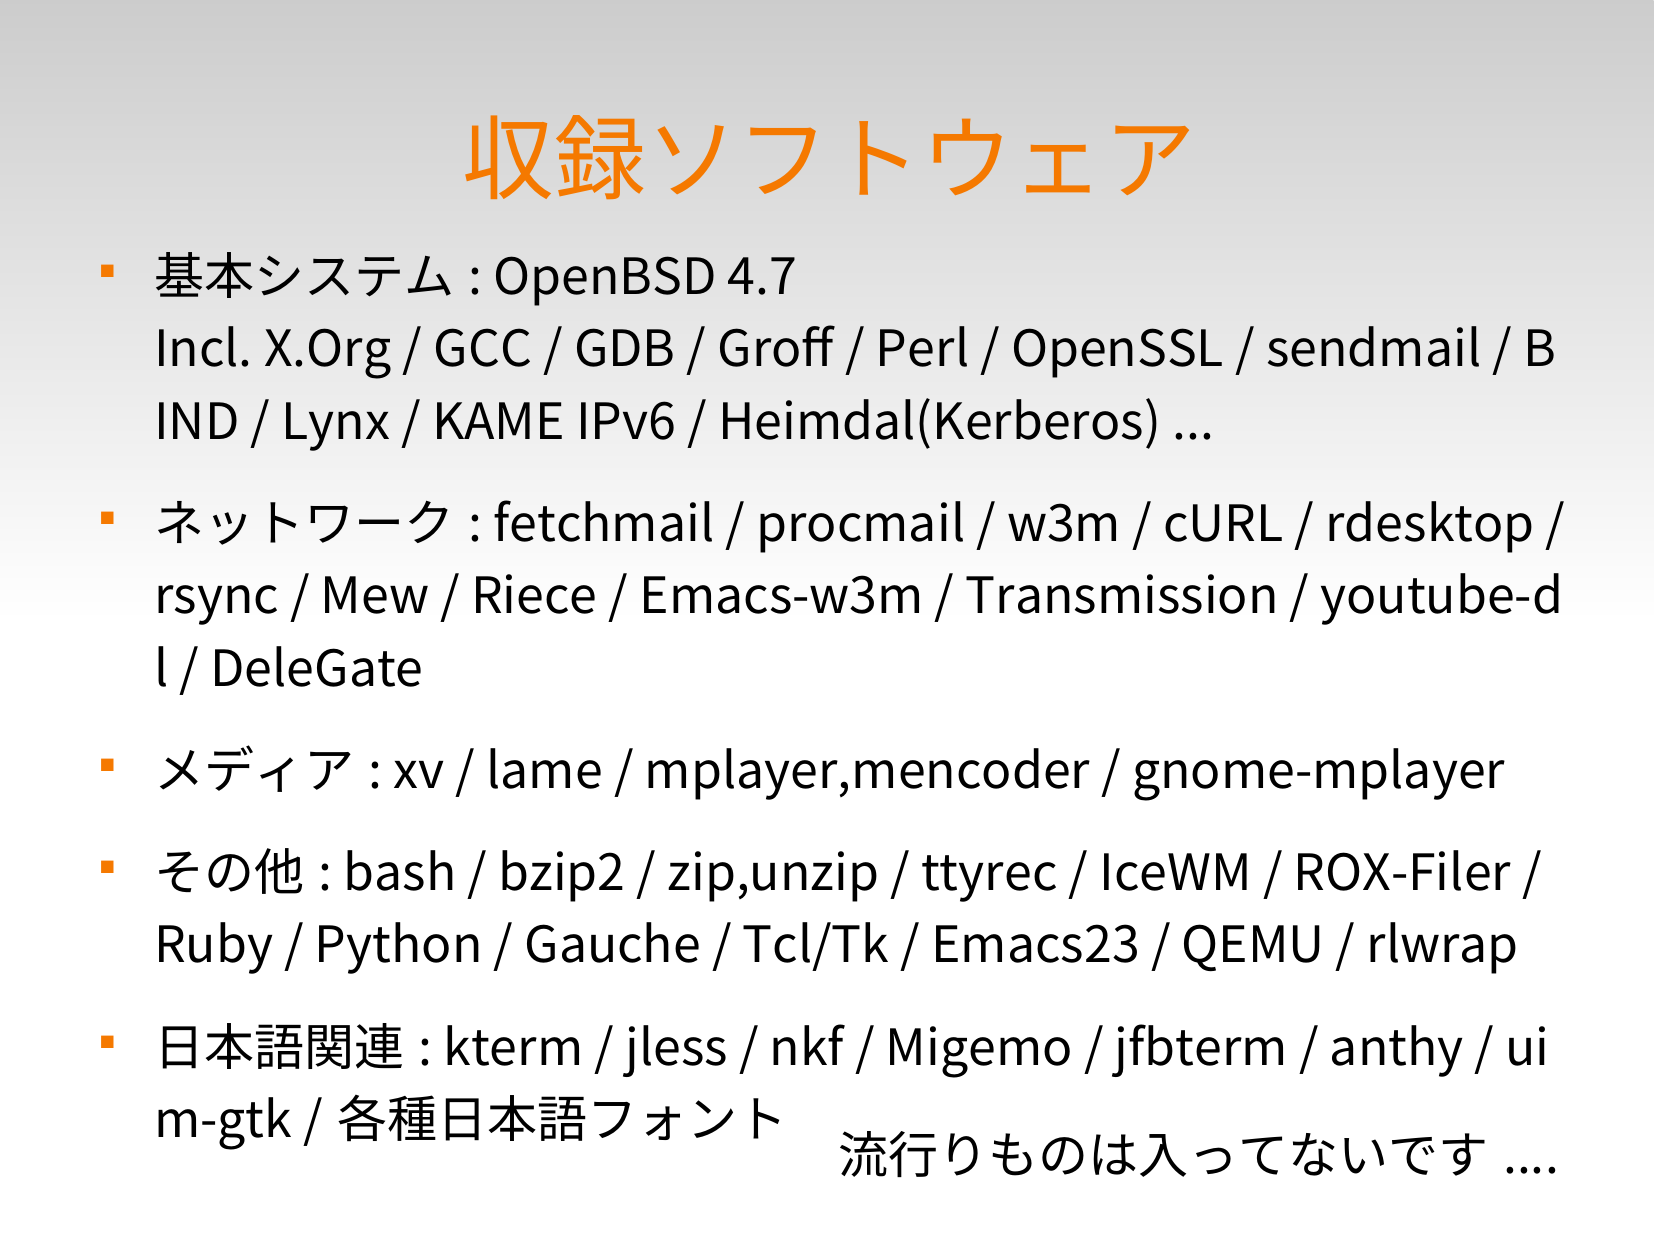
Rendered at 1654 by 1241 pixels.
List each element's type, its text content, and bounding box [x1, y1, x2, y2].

list 基本システム: OpenBSD 4.7 Incl. X.Org / GCC / GDB / Groff / Perl / OpenSSL / sendmail / BIND / Lynx / KAME IPv6 / Heimdal(Kerberos) ... ネットワーク: fetchmail / procmail / w3m / cURL / rdesktop / rsync / Mew / Riece / Emacs-w3m / Transmission / youtube-dl / DeleGate メディア: xv / lame / mplayer,mencoder / gnome-mplayer その他: bash / bzip2 / zip,unzip / ttyrec / IceWM / ROX-Filer / Ruby / Python / Gauche / Tcl/Tk / Emacs23 / QEMU / rlwrap 日本語関連: kterm / jless / nkf / Migemo / jfbterm / anthy / uim-gtk /各種日本語フォント [83, 236, 1572, 1072]
title 収録ソフトウェア [88, 49, 1571, 236]
text_box 流行りものは入ってないです.... [838, 1115, 1601, 1176]
